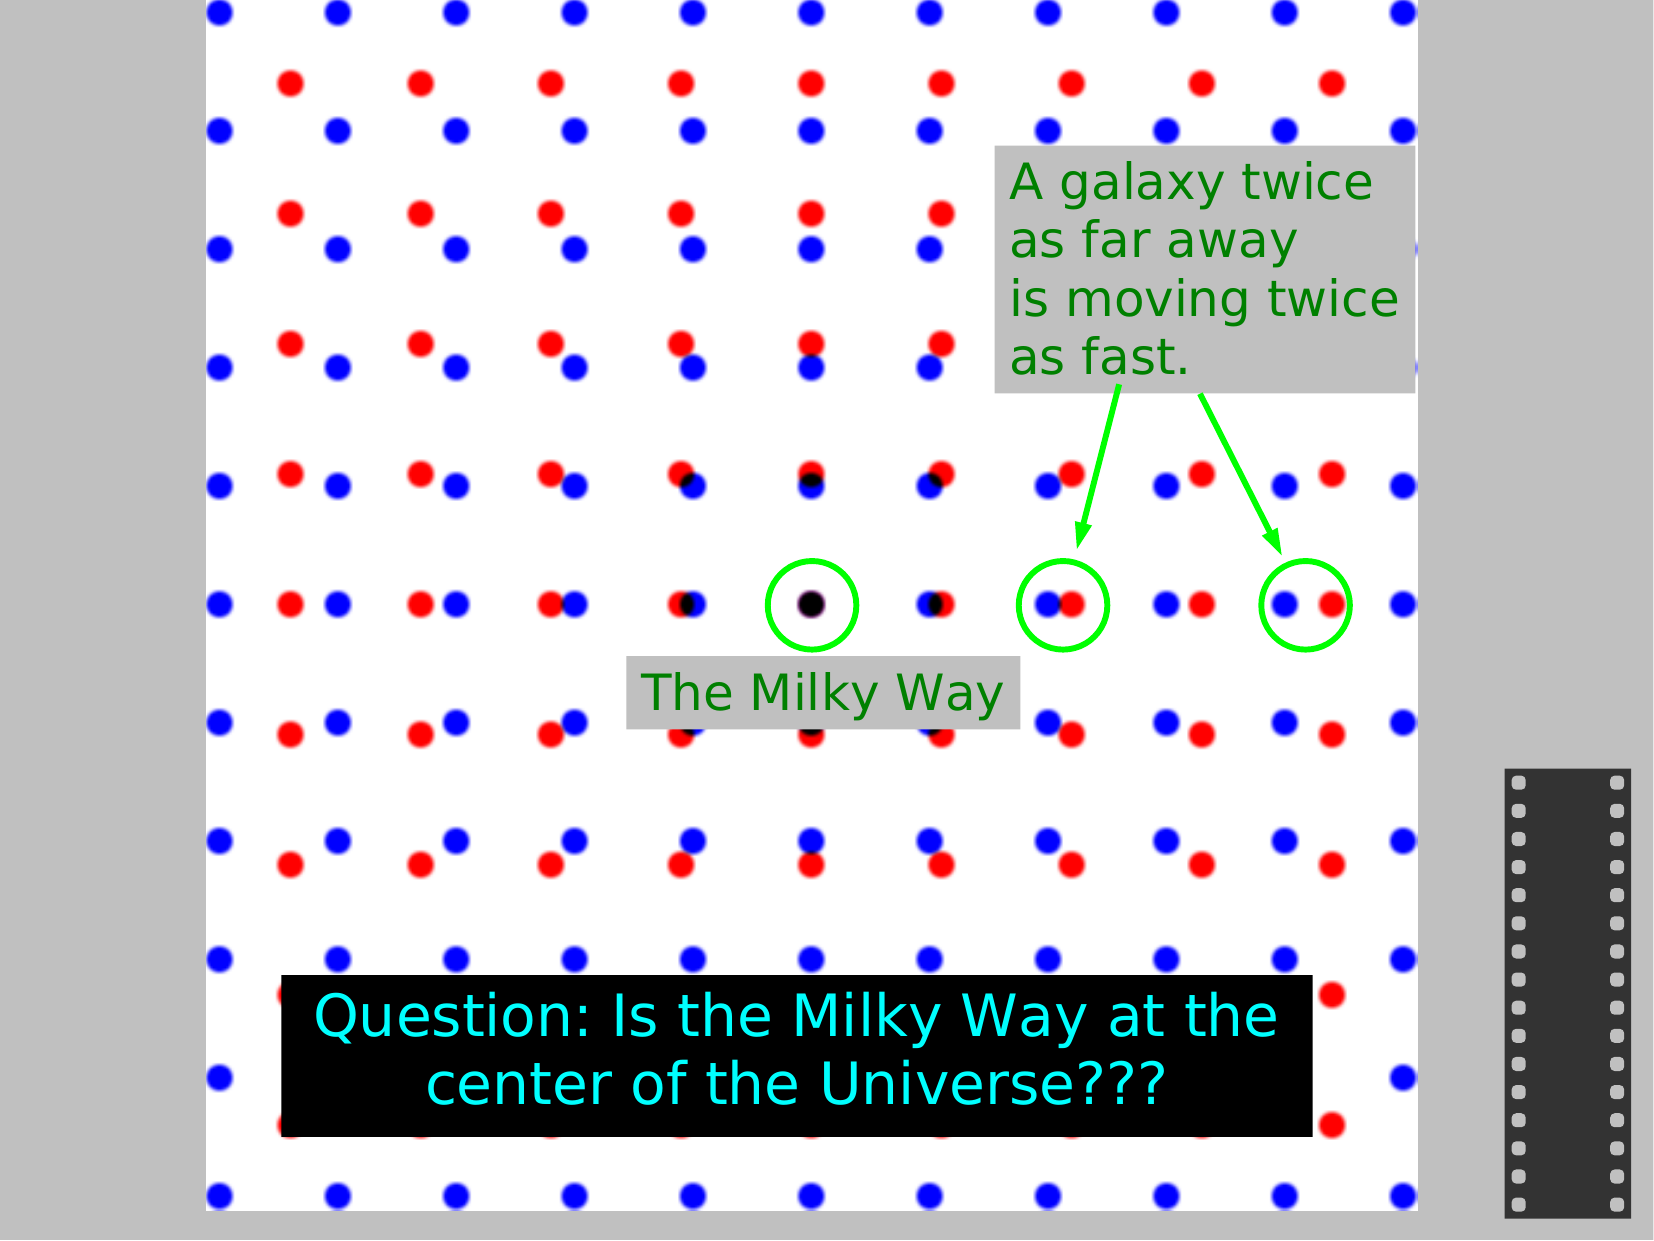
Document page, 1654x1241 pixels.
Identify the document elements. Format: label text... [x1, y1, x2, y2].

text_box Question: Is the Milky Way at the center of the Universe??? [281, 975, 1313, 1137]
picture [206, 0, 1418, 1211]
text_box The Milky Way [626, 656, 1013, 730]
text_box [1504, 768, 1632, 1219]
text_box A galaxy twice as far away is moving twice as fast. [994, 145, 1407, 394]
